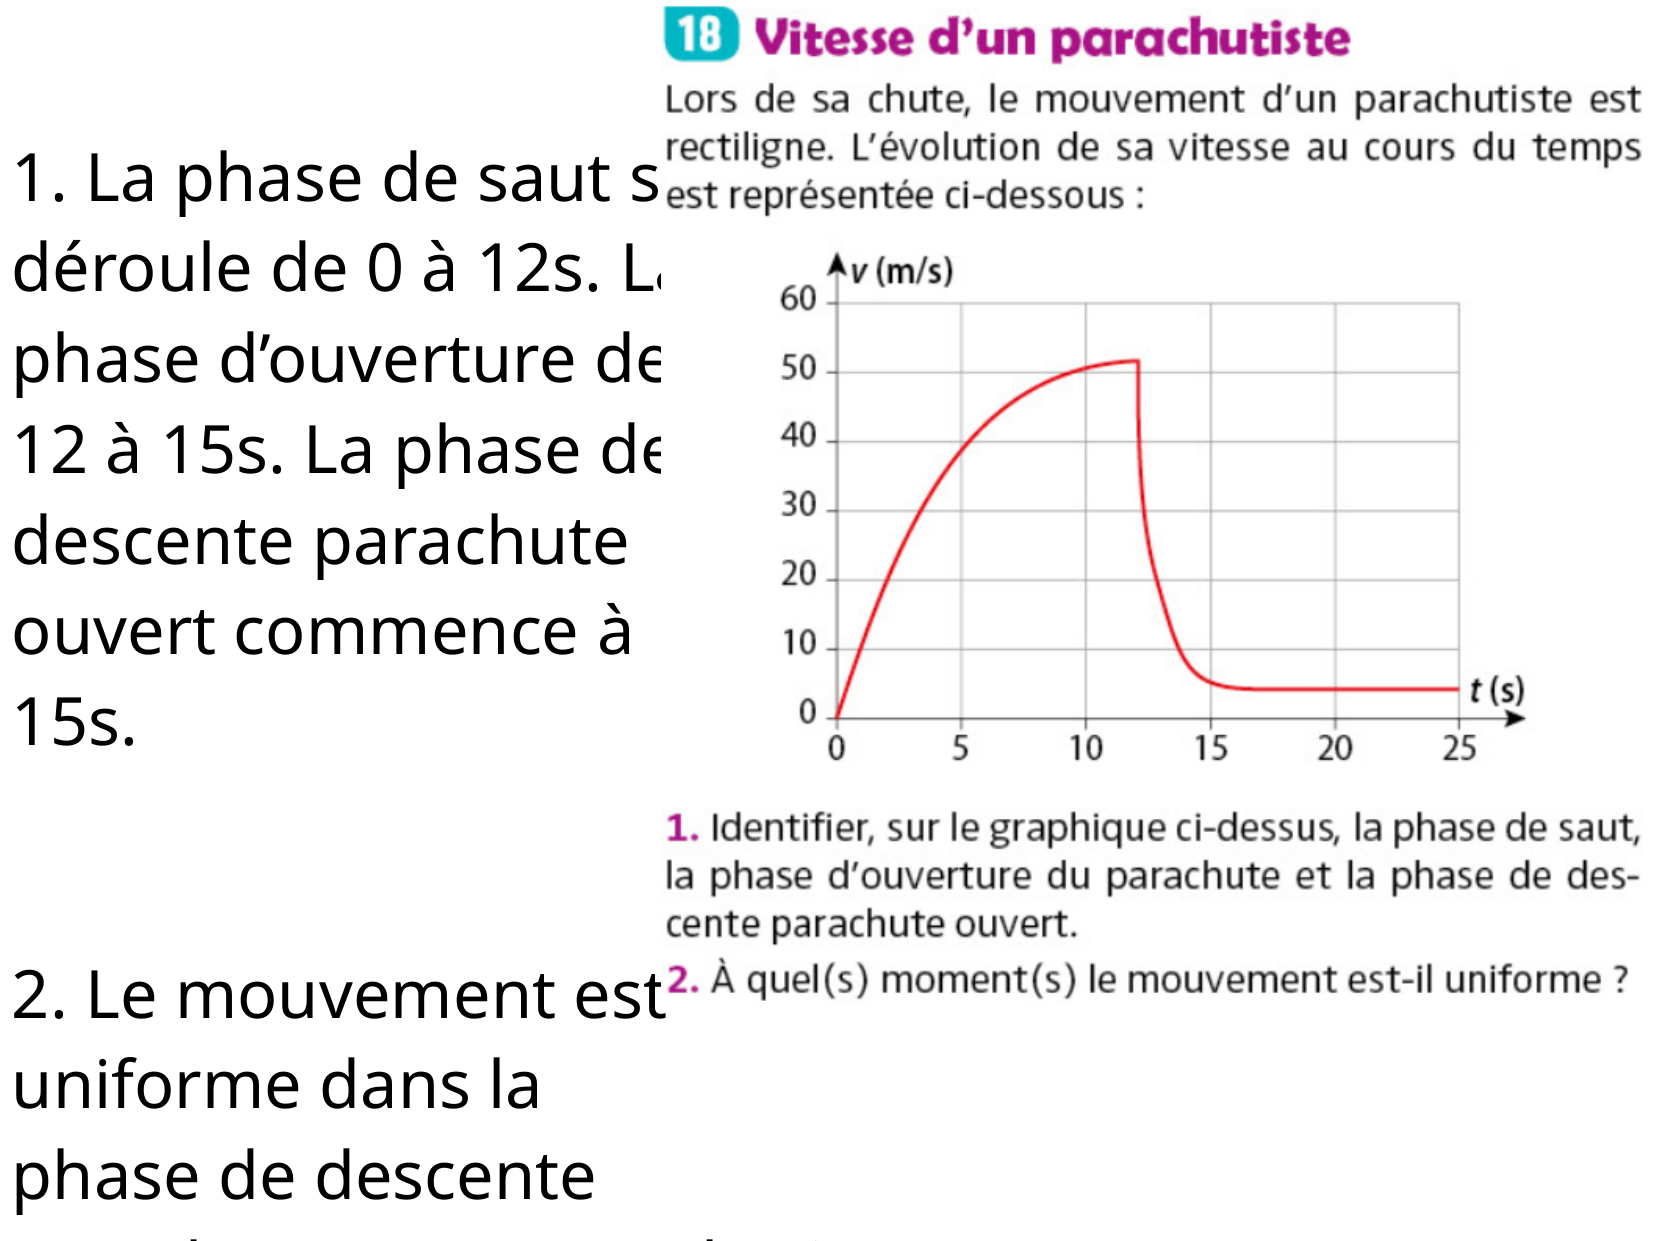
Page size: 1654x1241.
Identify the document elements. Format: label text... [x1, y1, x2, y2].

subtitle 1. La phase de saut se déroule de 0 à 12s. La phase d’ouverture de 12 à 15s. La phase de descente parachute ouvert commence à 15s. 2. Le mouvement est uniforme dans la phase de descente parachute ouvert, car la vitesse y est constante. [11, 129, 1642, 1229]
picture [661, 5, 1645, 1004]
